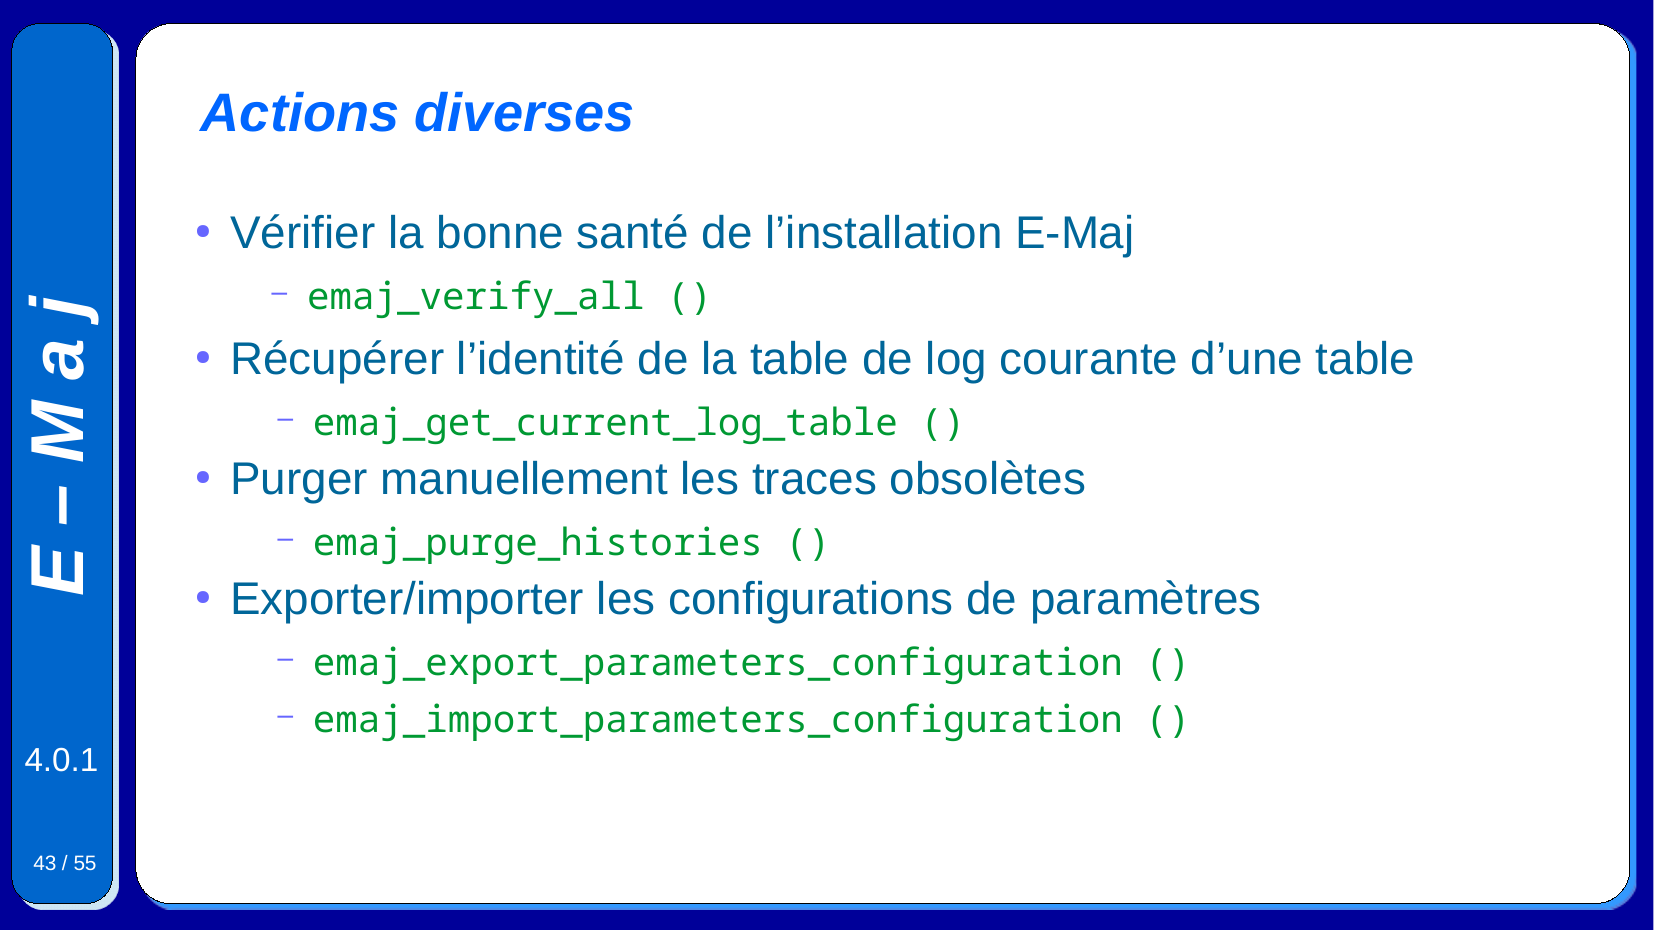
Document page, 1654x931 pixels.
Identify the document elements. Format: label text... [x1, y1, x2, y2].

list Vérifier la bonne santé de l’installation E-Maj emaj_verify_all () Récupérer l’identité de la table de log courante d’une table emaj_get_current_log_table () Purger manuellement les traces obsolètes emaj_purge_histories () Exporter/importer les configurations de paramètres emaj_export_parameters_configuration () emaj_import_parameters_configuration () [177, 206, 1587, 827]
title Actions diverses [200, 34, 1575, 191]
